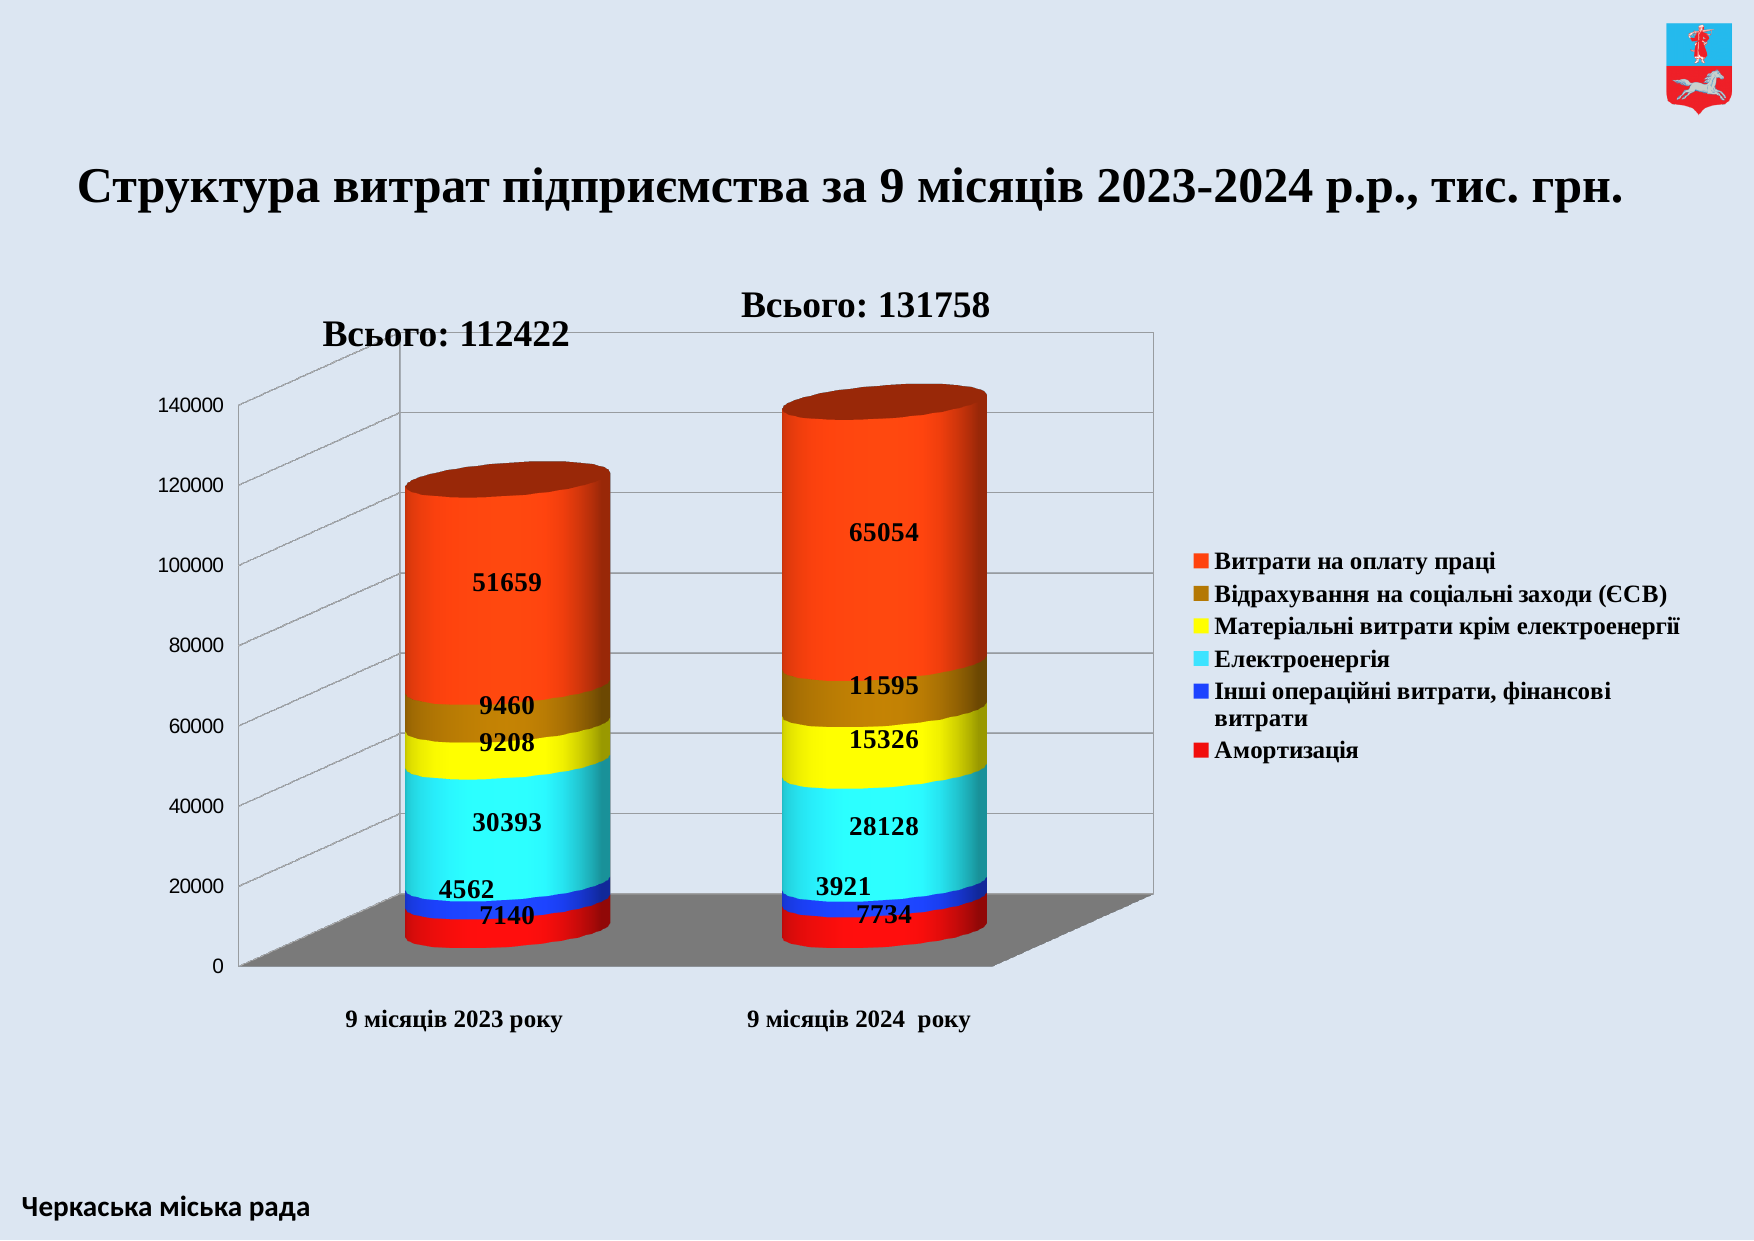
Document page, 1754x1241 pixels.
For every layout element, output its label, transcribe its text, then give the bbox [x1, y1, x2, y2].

text_box Всього: 112422 [308, 301, 661, 361]
text_box Структура витрат підприємства за 9 місяців 2023-2024 р.р., тис. грн. [47, 145, 1654, 220]
chart [126, 319, 1701, 993]
text_box Черкаська міська рада [7, 1180, 380, 1230]
text_box 9 місяців 2024 року [732, 998, 1016, 1046]
picture [1663, 20, 1734, 117]
text_box Всього: 131758 [726, 272, 1068, 332]
text_box 9 місяців 2023 року [330, 998, 615, 1046]
